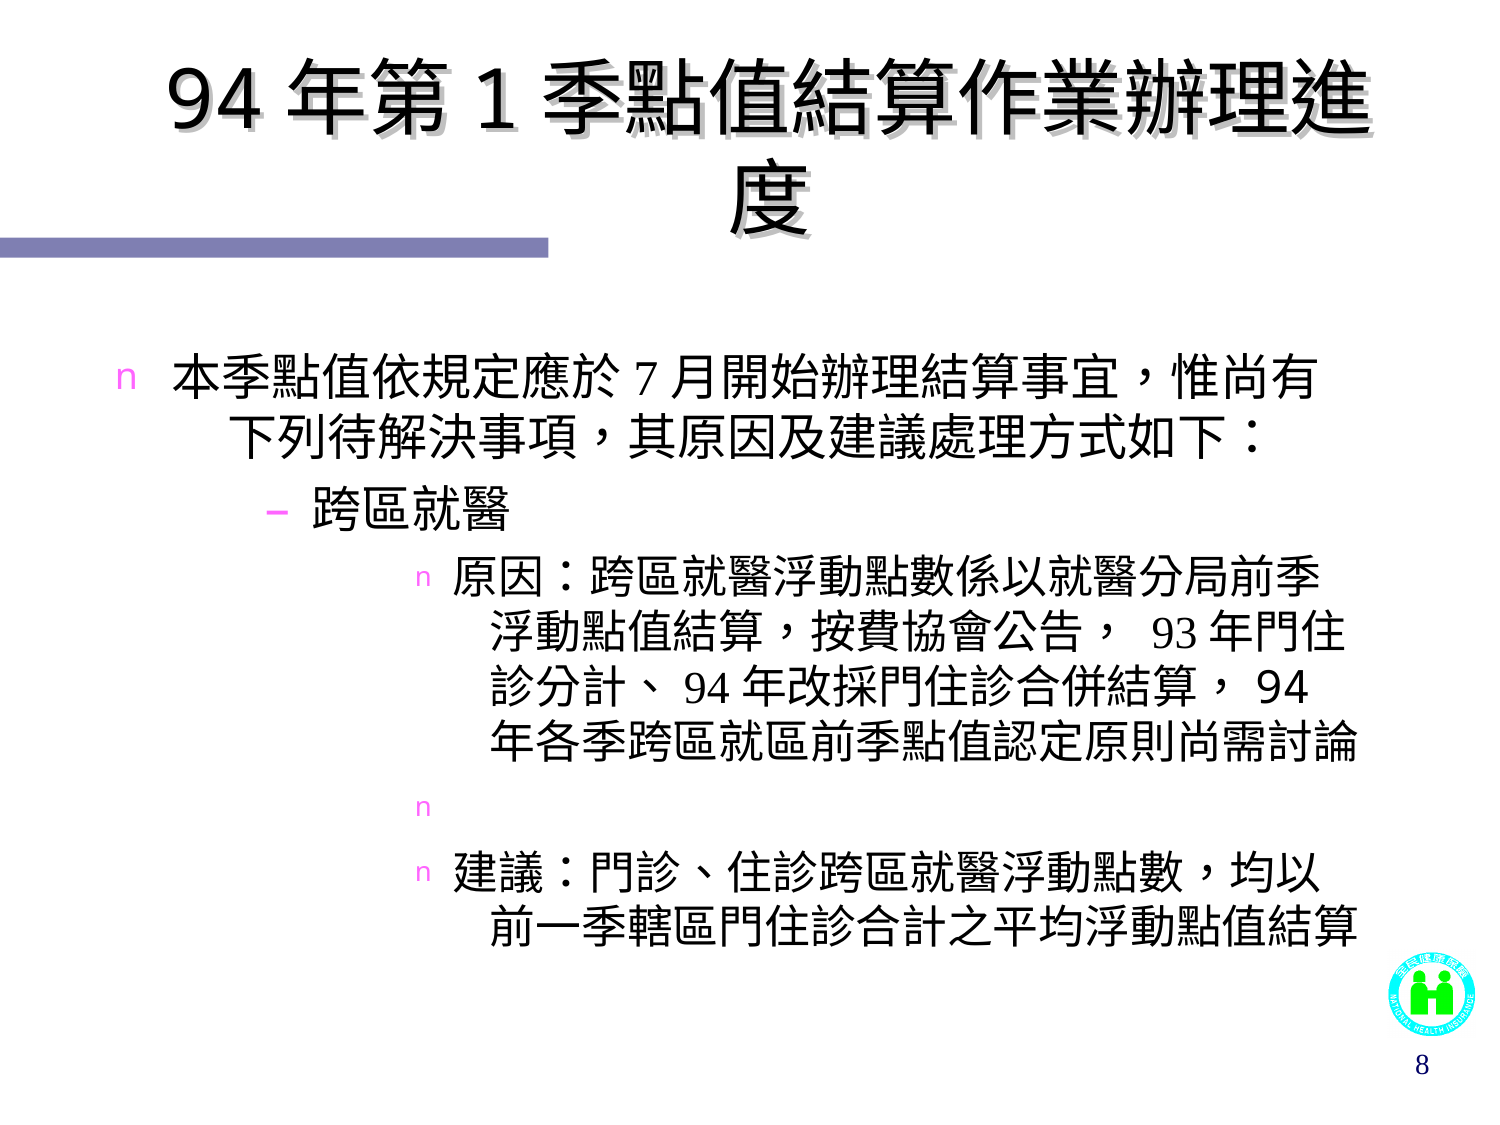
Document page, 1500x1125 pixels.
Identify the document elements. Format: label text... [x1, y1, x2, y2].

list 本季點值依規定應於7月開始辦理結算事宜，惟尚有下列待解決事項，其原因及建議處理方式如下： 跨區就醫 原因：跨區就醫浮動點數係以就醫分局前季浮動點值結算，按費協會公告， 93年門住診分計、94年改採門住診合併結算，94年各季跨區就區前季點值認定原則尚需討論 建議：門診、住診跨區就醫浮動點數，均以前一季轄區門住診合計之平均浮動點值結算 [99, 337, 1375, 1013]
text_box [1400, 1037, 1476, 1125]
title 94年第1季點值結算作業辦理進度 [112, 37, 1426, 225]
